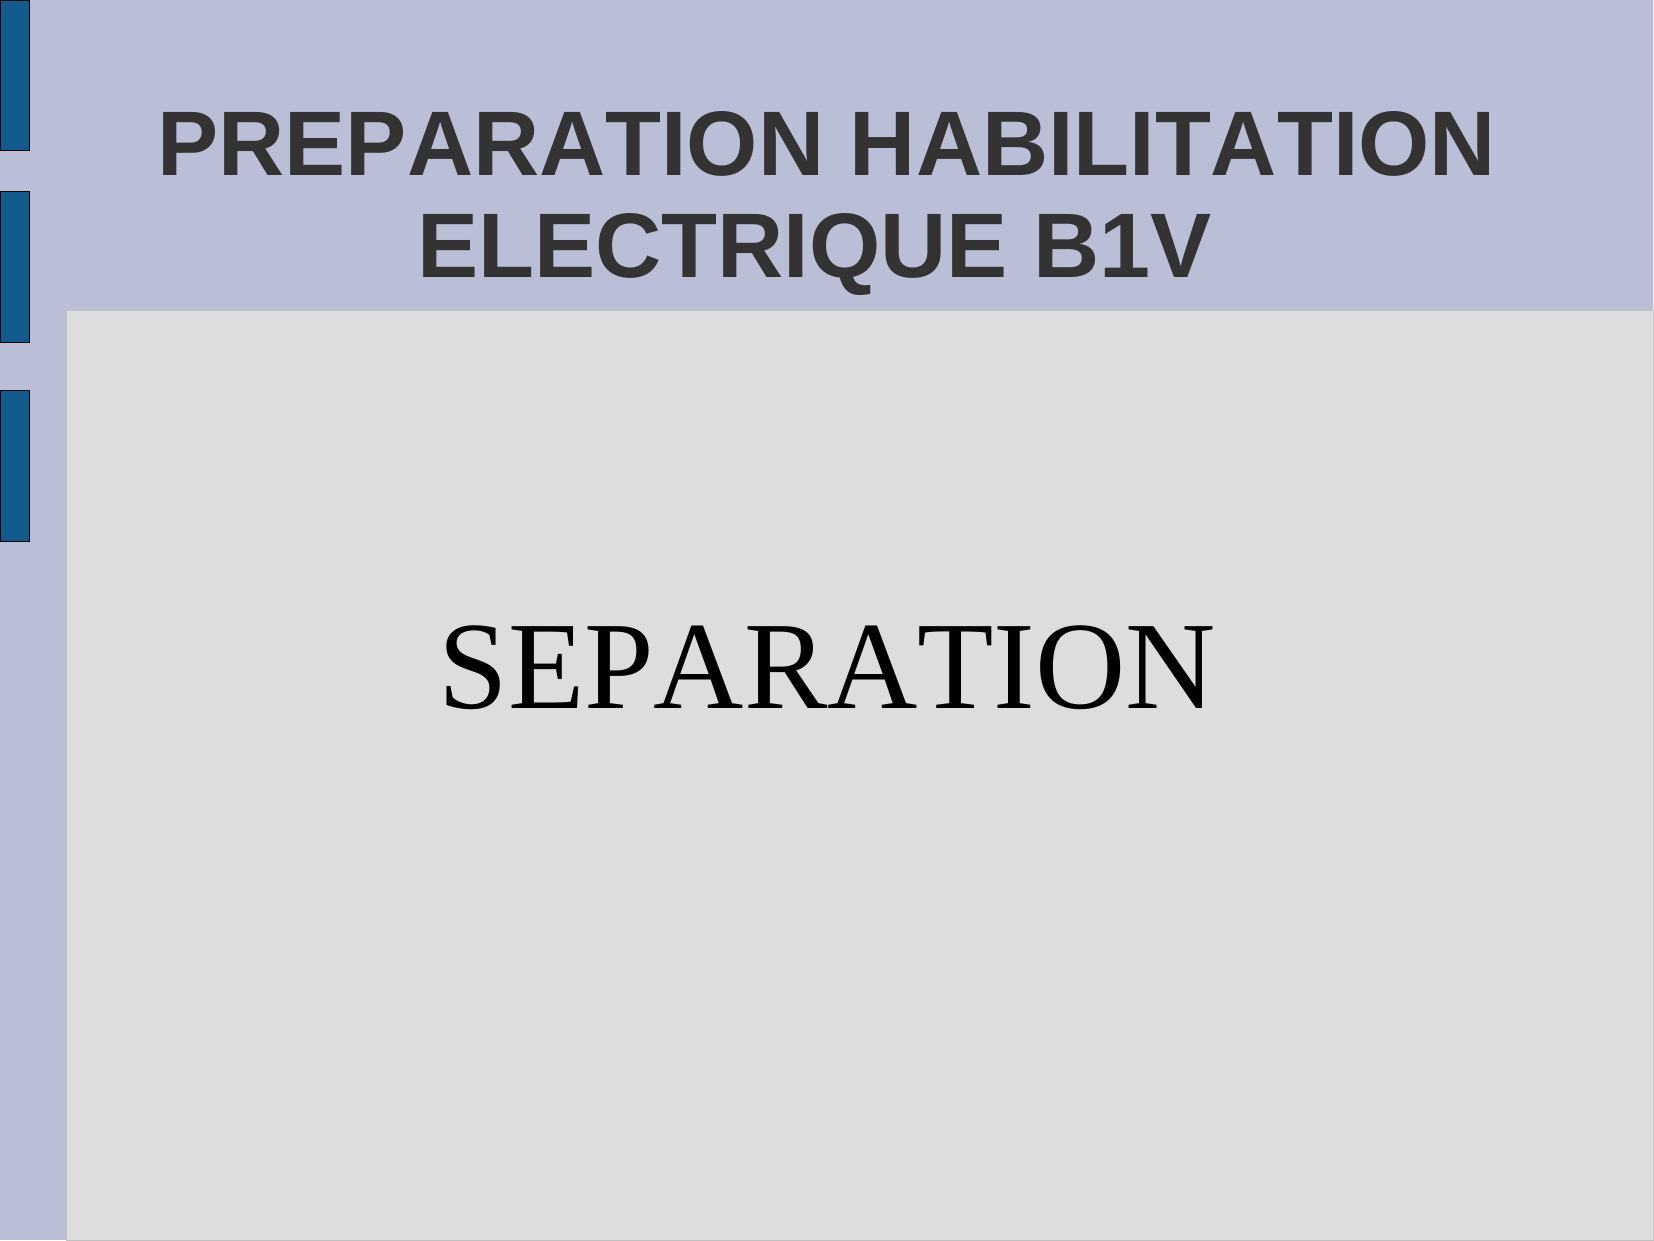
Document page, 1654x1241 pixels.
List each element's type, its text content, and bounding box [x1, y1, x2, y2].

title PREPARATION HABILITATION ELECTRIQUE B1V [121, 91, 1534, 299]
text_box SEPARATION [121, 344, 1534, 1127]
